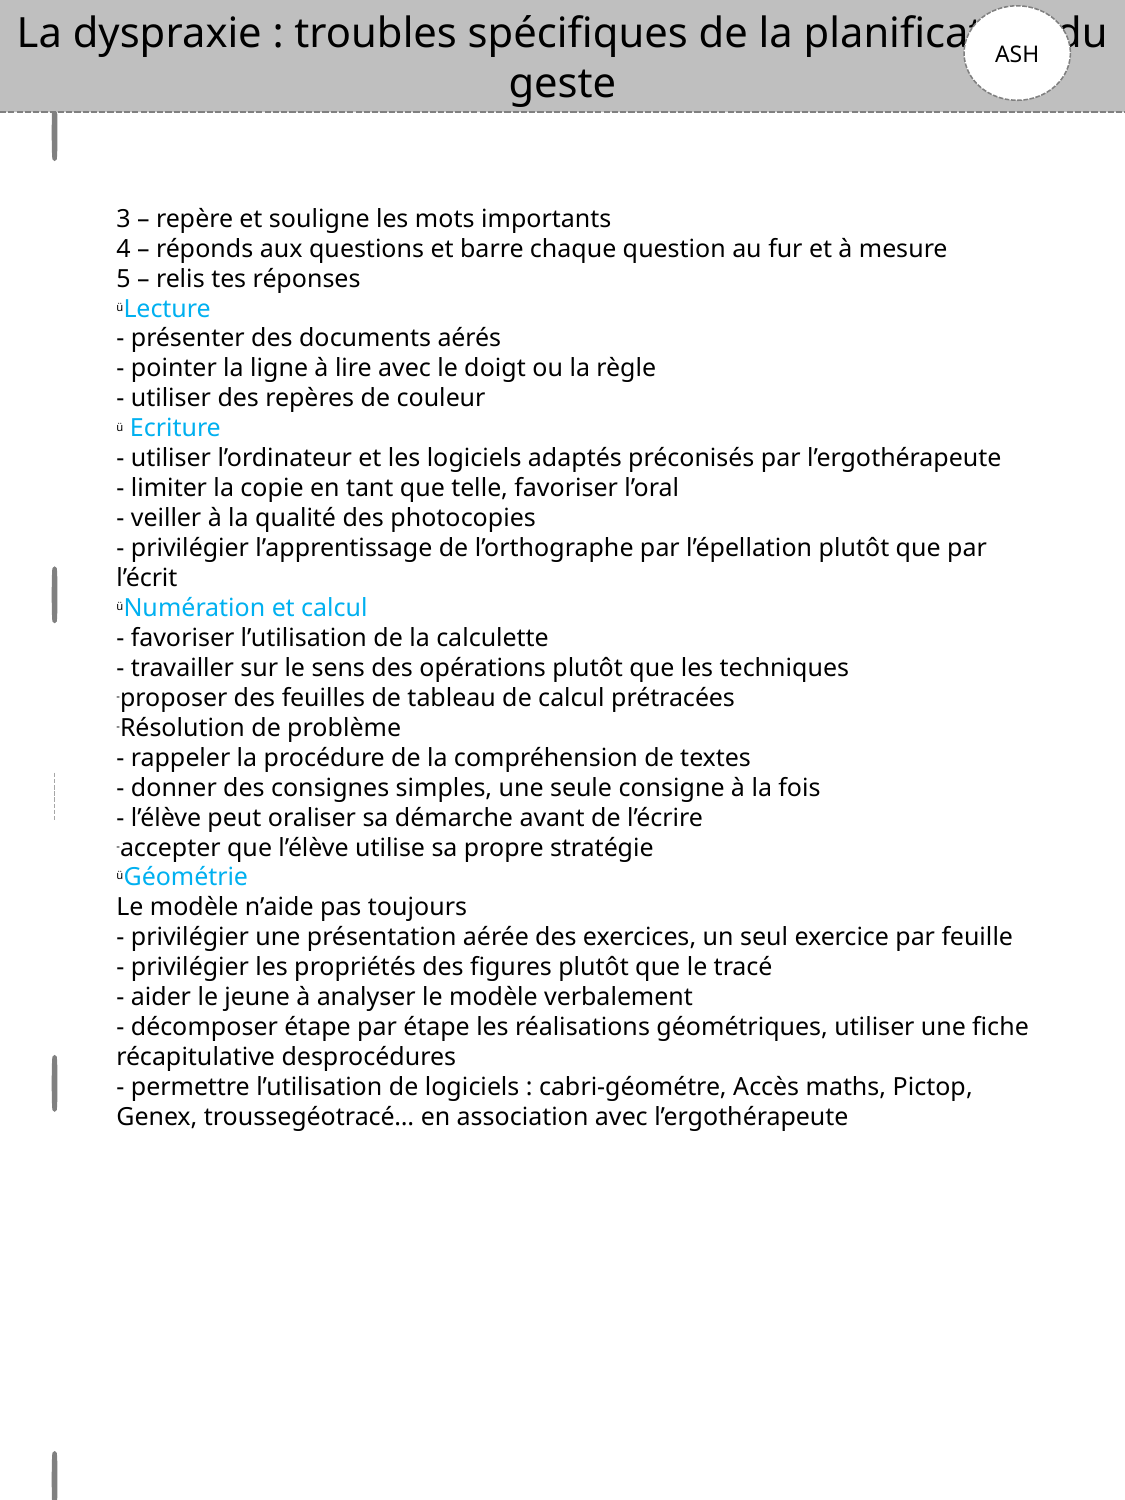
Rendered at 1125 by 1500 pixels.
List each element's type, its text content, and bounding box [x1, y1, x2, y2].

text_box La dyspraxie : troubles spécifiques de la planification du geste [0, 0, 1125, 113]
text_box 3 – repère et souligne les mots importants 4 – réponds aux questions et barre chaque question au fur et à mesure 5 – relis tes réponses Lecture - présenter des documents aérés - pointer la ligne à lire avec le doigt ou la règle - utiliser des repères de couleur Ecriture - utiliser l’ordinateur et les logiciels adaptés préconisés par l’ergothérapeute - limiter la copie en tant que telle, favoriser l’oral - veiller à la qualité des photocopies - privilégier l’apprentissage de l’orthographe par l’épellation plutôt que par l’écrit Numération et calcul - favoriser l’utilisation de la calculette - travailler sur le sens des opérations plutôt que les techniques proposer des feuilles de tableau de calcul prétracées Résolution de problème - rappeler la procédure de la compréhension de textes - donner des consignes simples, une seule consigne à la fois - l’élève peut oraliser sa démarche avant de l’écrire accepter que l’élève utilise sa propre stratégie Géométrie Le modèle n’aide pas toujours - privilégier une présentation aérée des exercices, un seul exercice par feuille - privilégier les propriétés des figures plutôt que le tracé - aider le jeune à analyser le modèle verbalement - décomposer étape par étape les réalisations géométriques, utiliser une fiche récapitulative desprocédures - permettre l’utilisation de logiciels : cabri-géométre, Accès maths, Pictop, Genex, troussegéotracé… en association avec l’ergothérapeute [101, 194, 1047, 1138]
text_box ASH [964, 5, 1071, 101]
